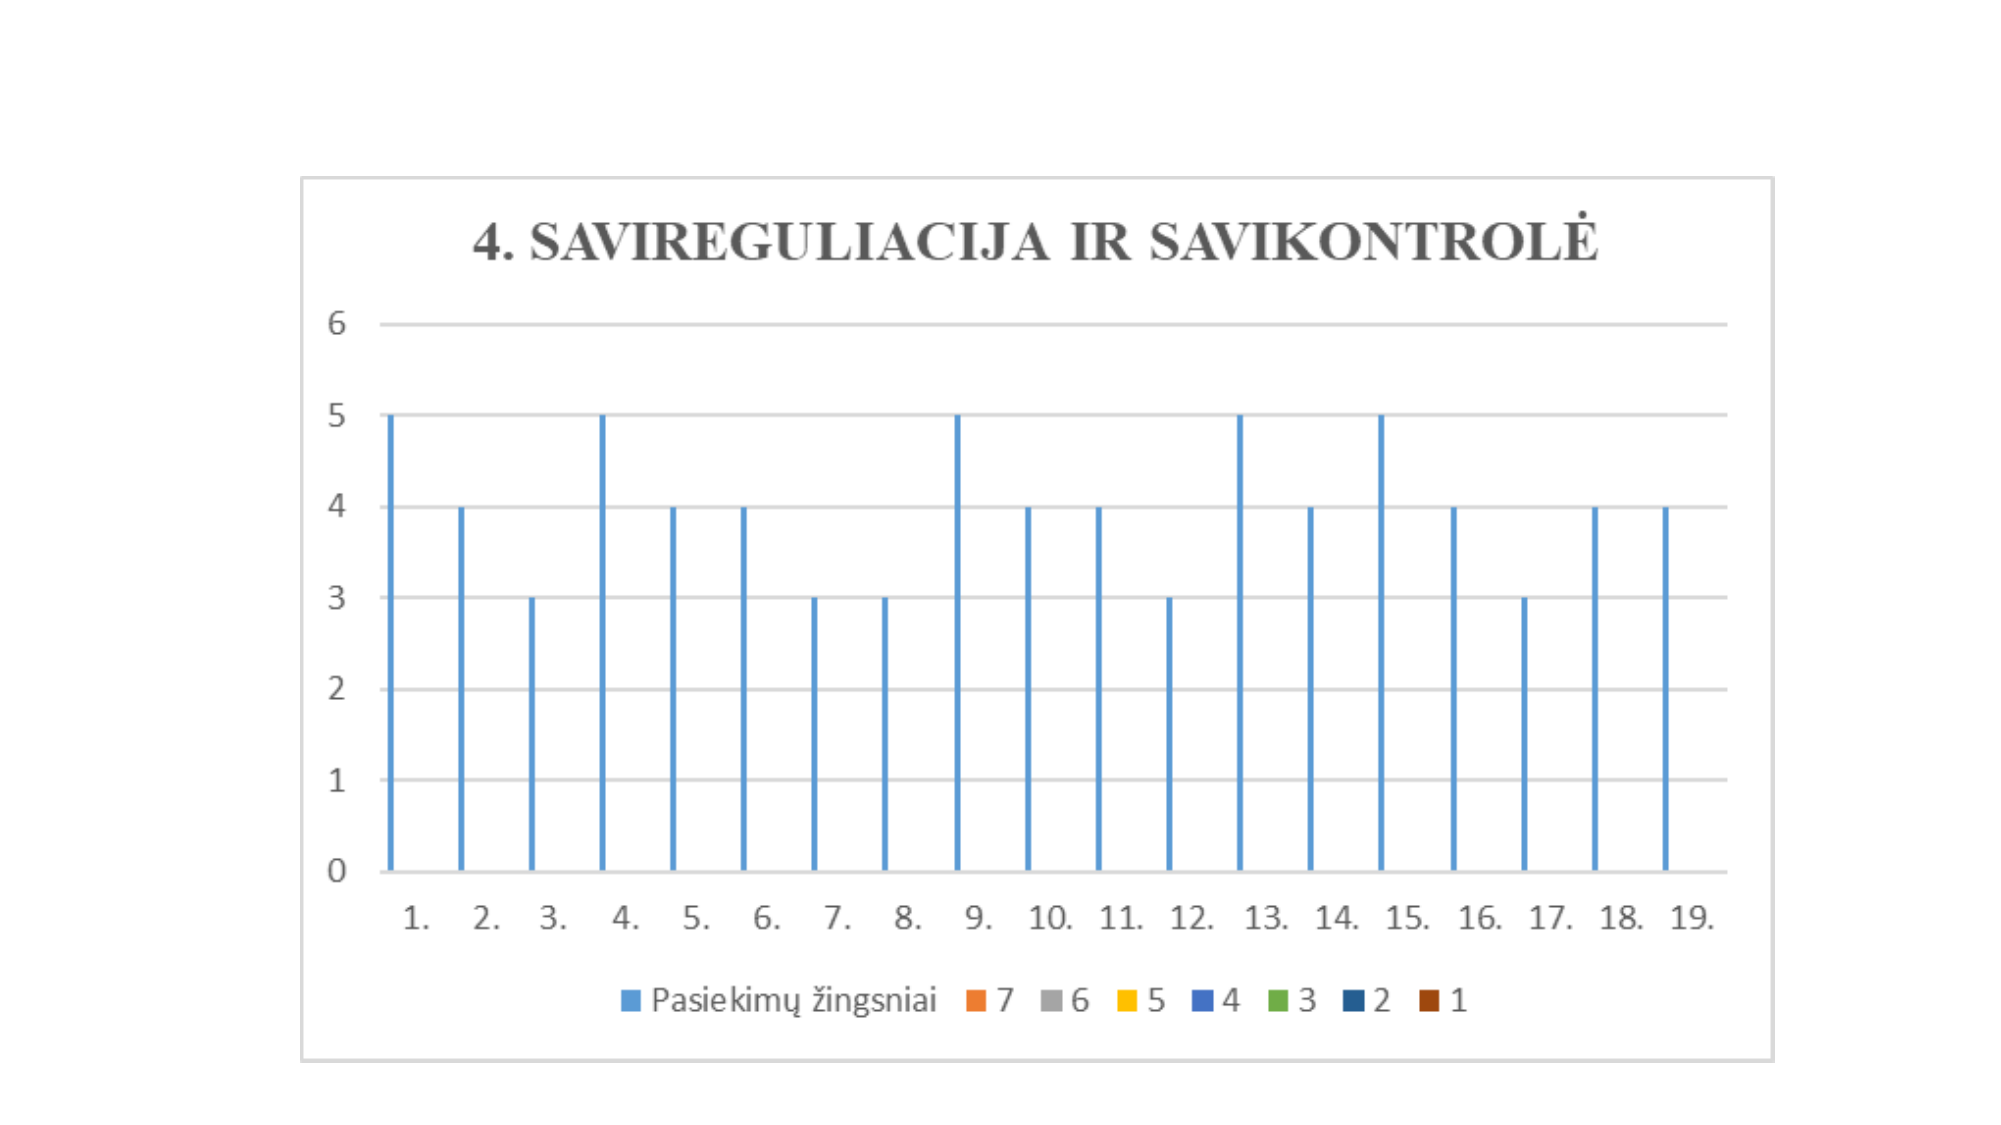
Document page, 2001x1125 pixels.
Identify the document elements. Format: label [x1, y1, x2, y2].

picture [300, 176, 1775, 1063]
